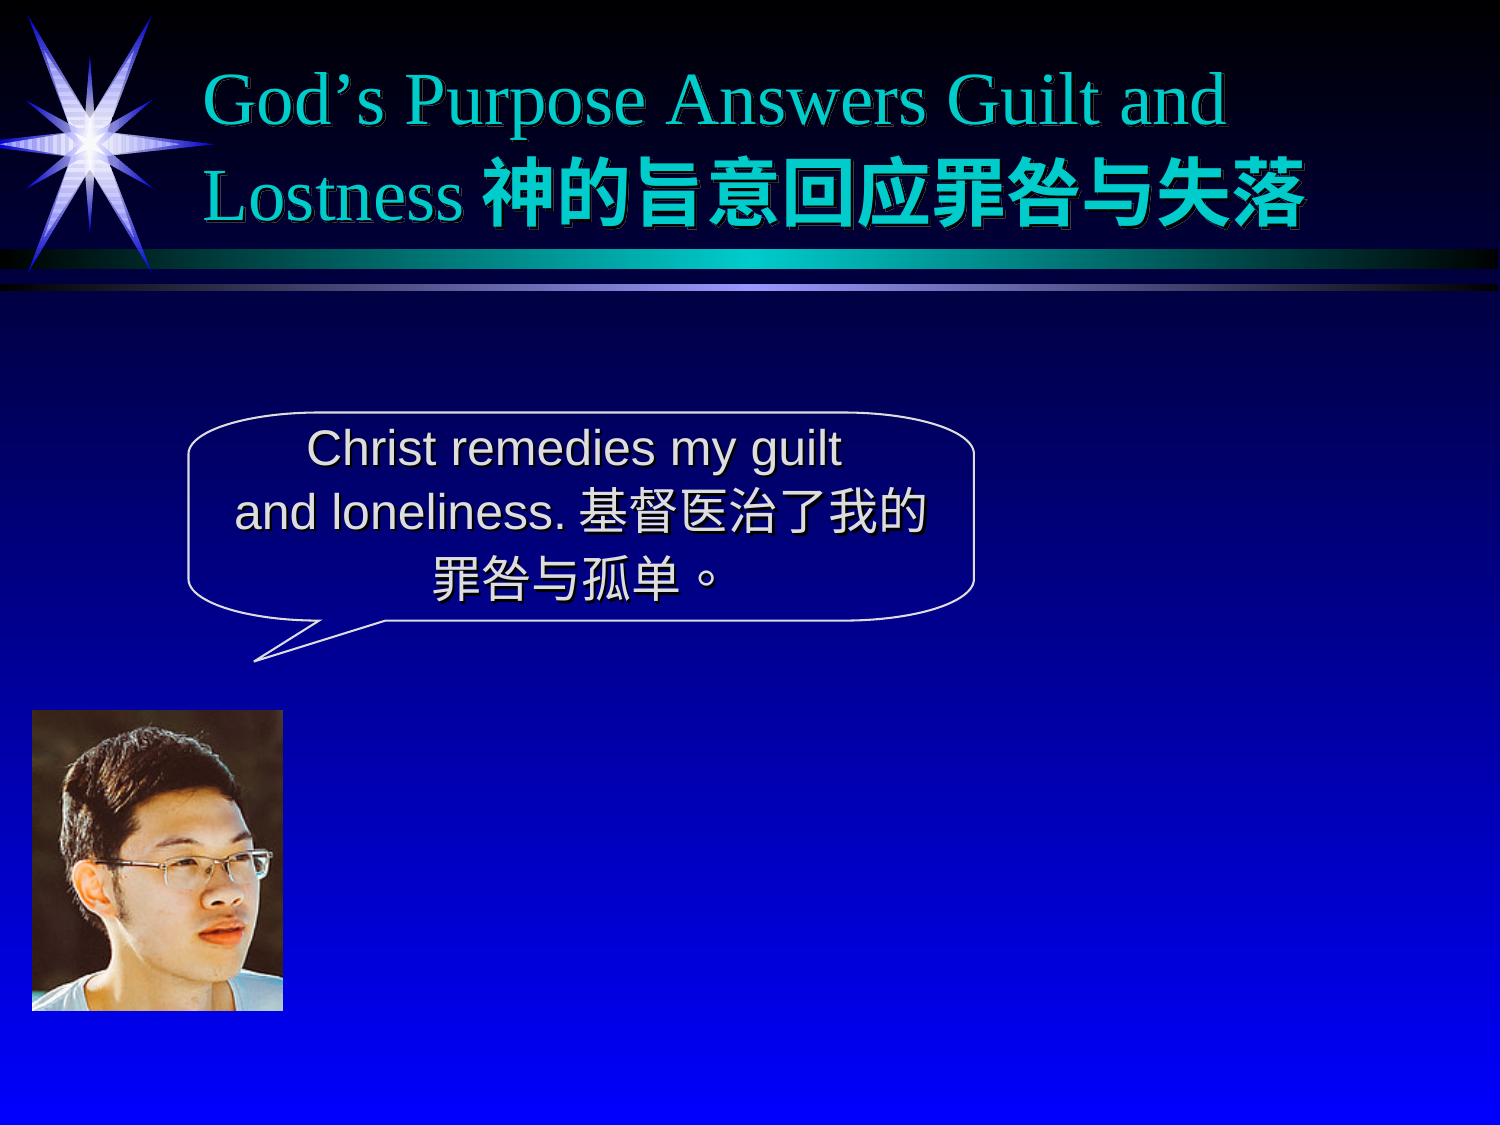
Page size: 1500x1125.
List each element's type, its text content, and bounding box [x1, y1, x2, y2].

text_box Christ remedies my guilt and loneliness.基督医治了我的 罪咎与孤单。 [188, 412, 974, 662]
picture [32, 710, 283, 1011]
title God’s Purpose Answers Guilt and Lostness神的旨意回应罪咎与失落 [187, 0, 1500, 301]
